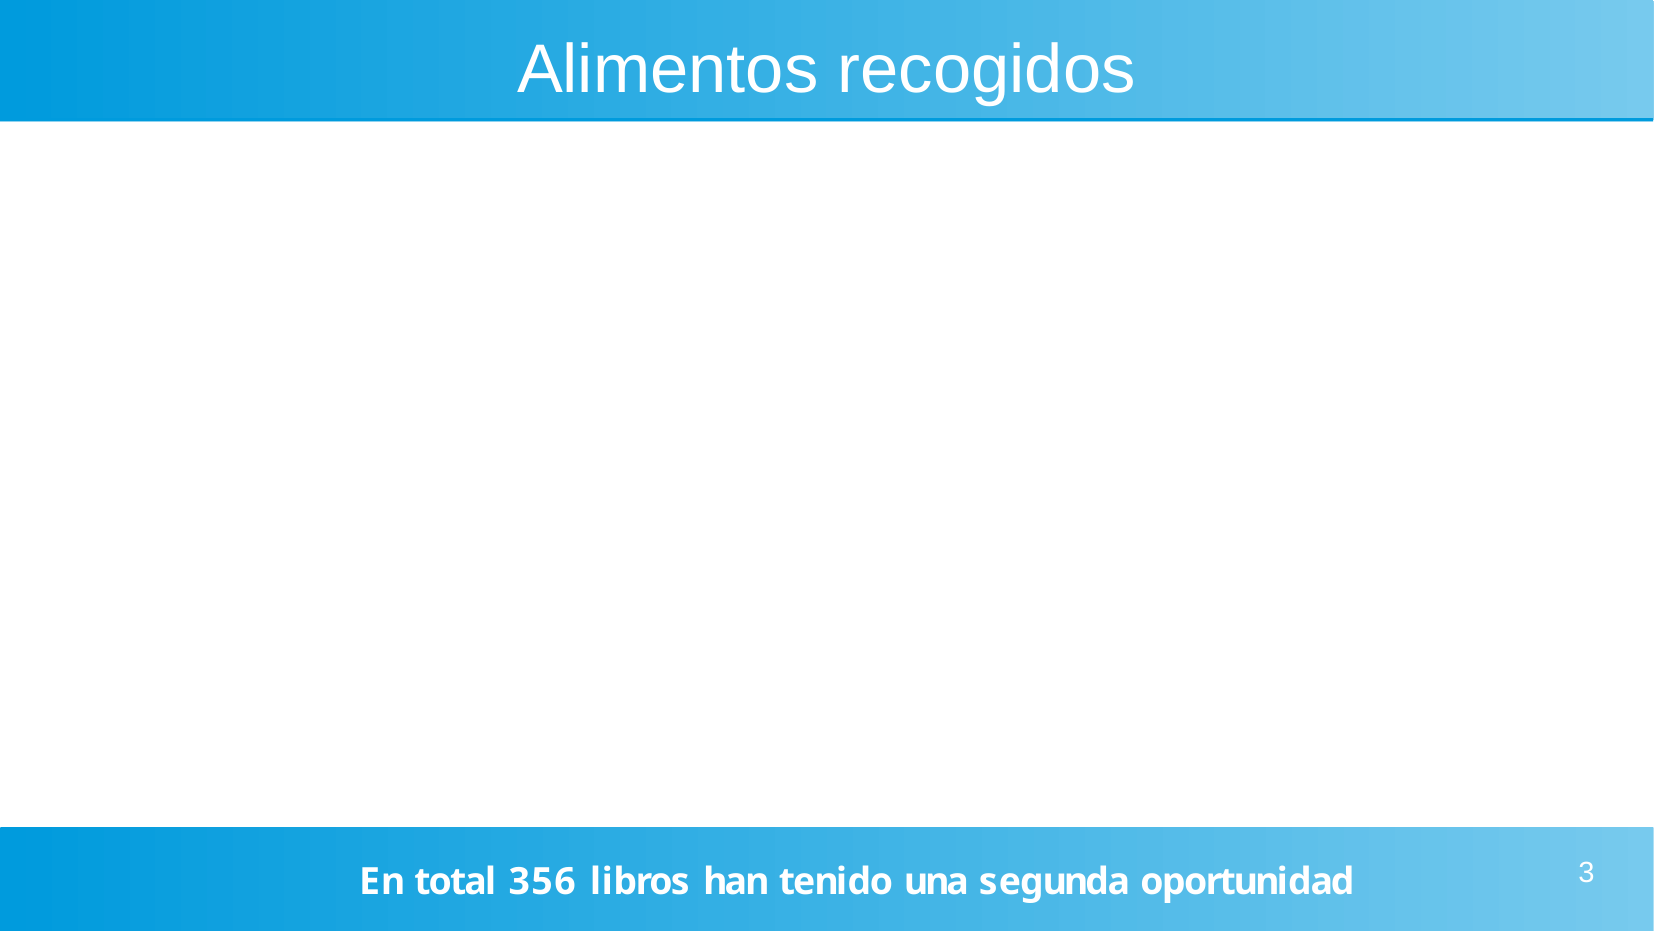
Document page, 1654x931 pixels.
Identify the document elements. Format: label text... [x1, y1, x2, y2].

title Alimentos recogidos [59, 29, 1595, 108]
picture [260, 851, 1595, 931]
